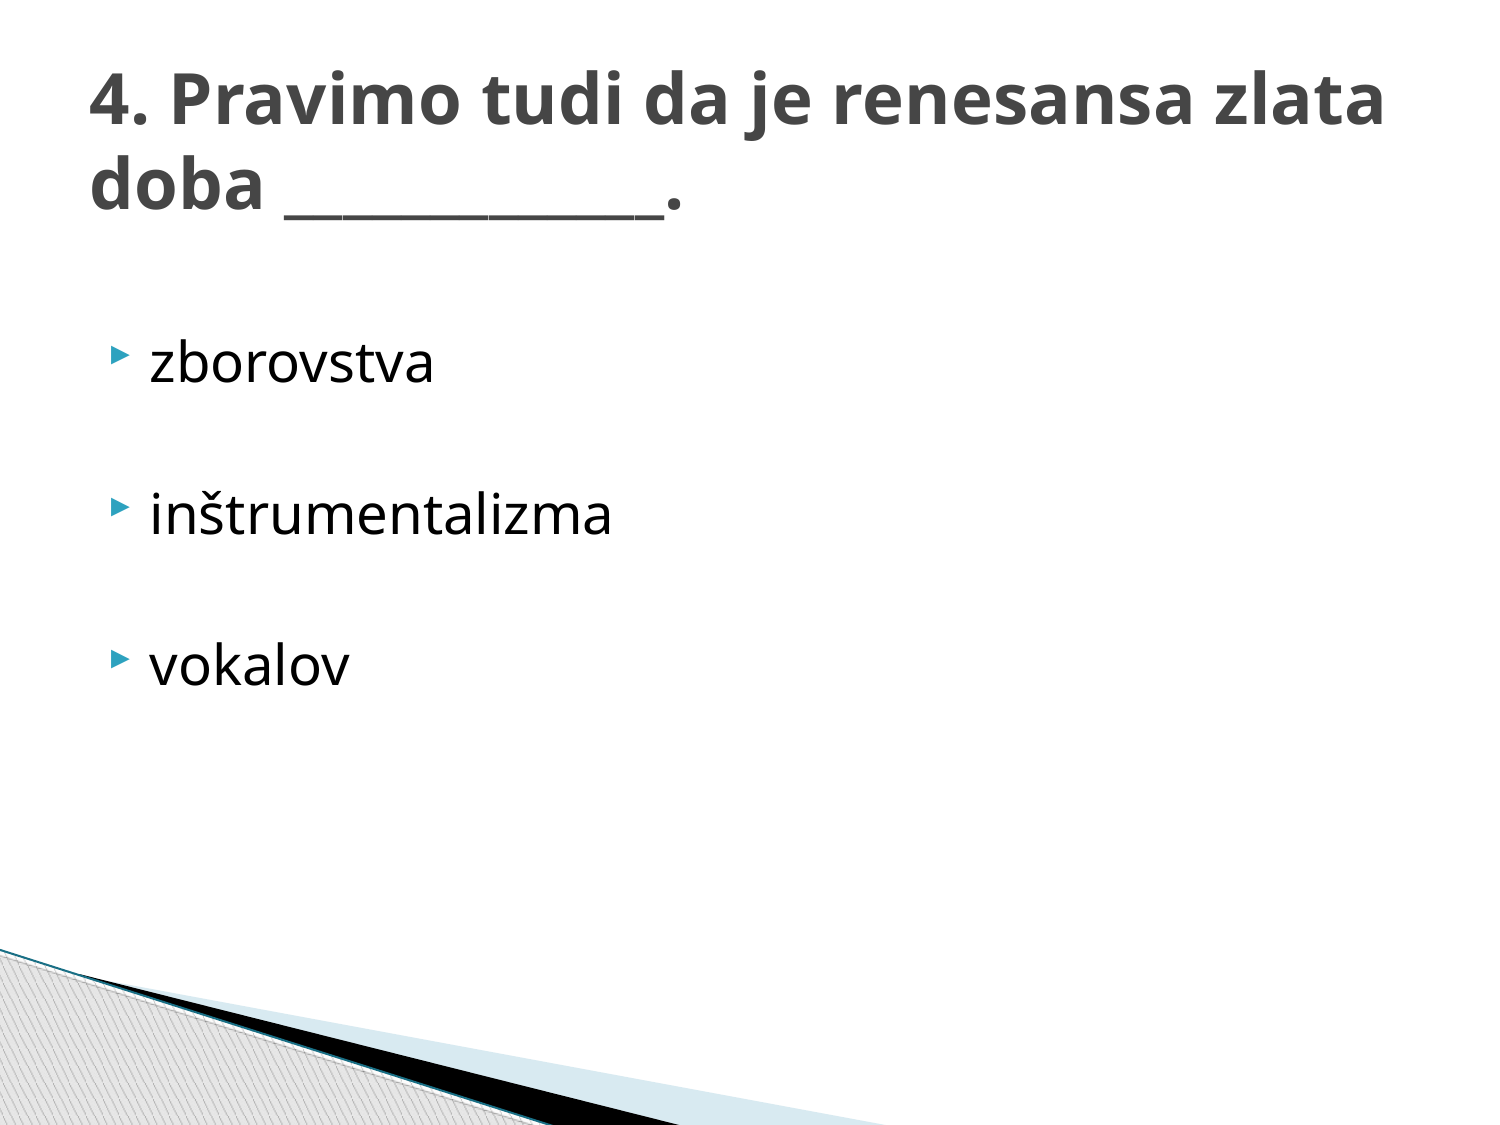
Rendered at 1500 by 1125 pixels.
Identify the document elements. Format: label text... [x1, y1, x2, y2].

title 4. Pravimo tudi da je renesansa zlata doba _____________. [75, 45, 1425, 233]
list zborovstva inštrumentalizma vokalov [75, 242, 1425, 986]
